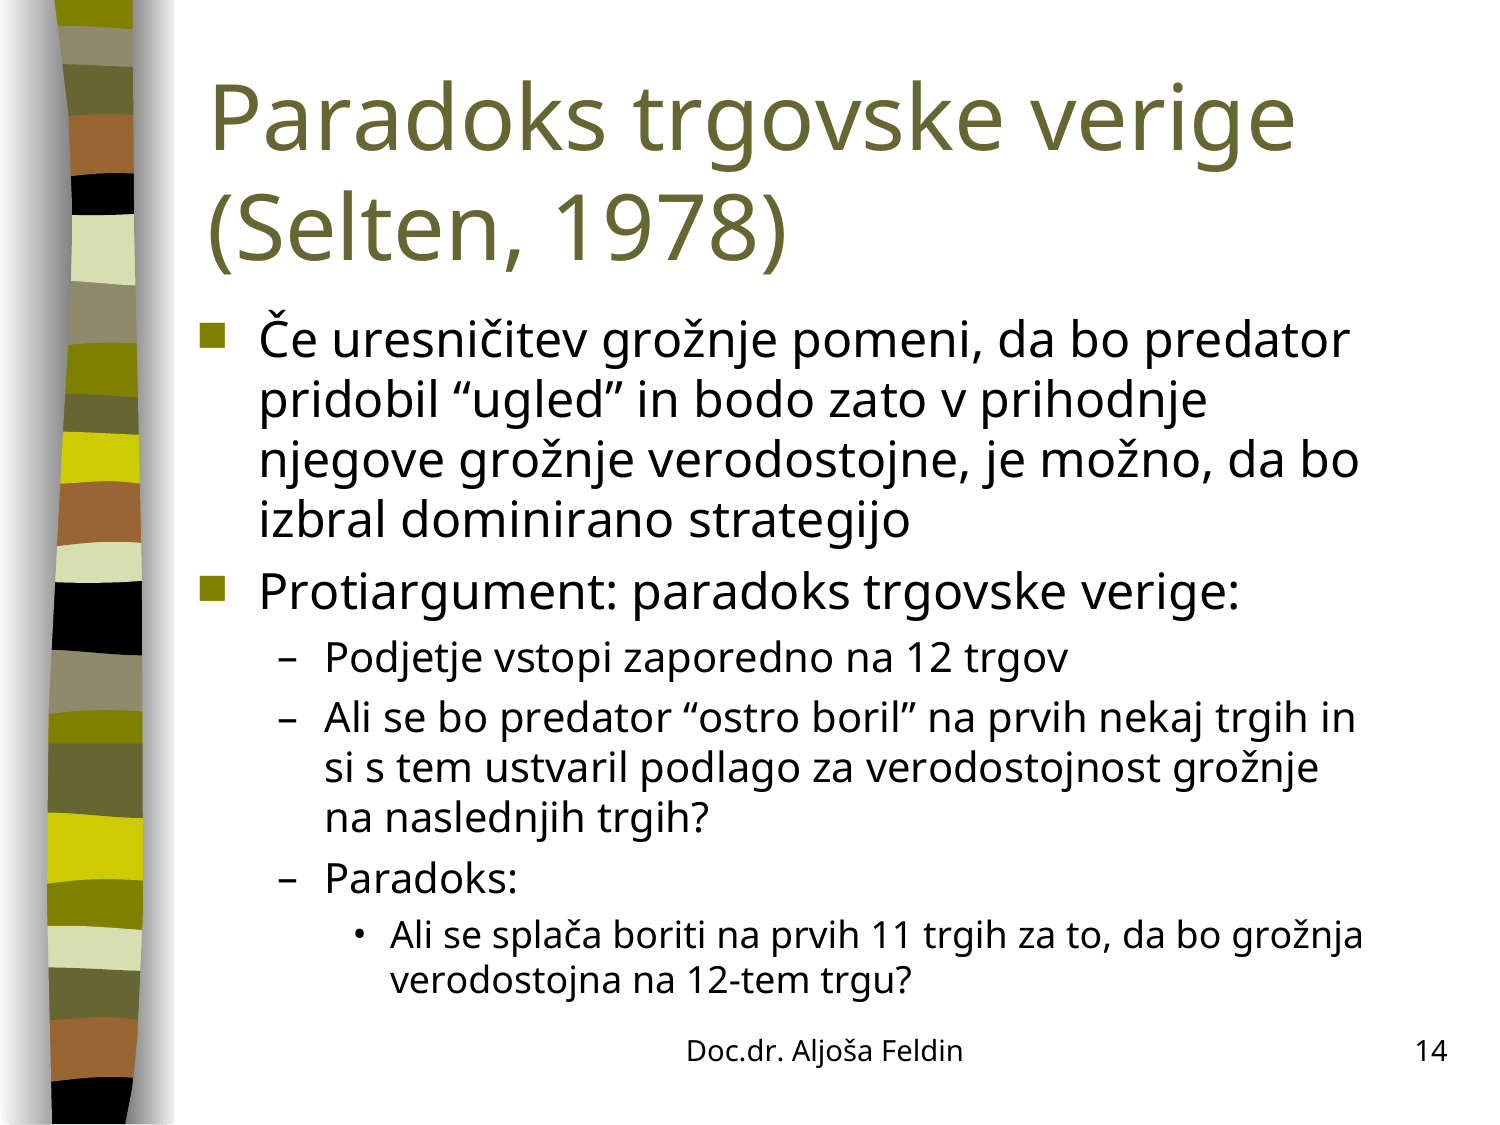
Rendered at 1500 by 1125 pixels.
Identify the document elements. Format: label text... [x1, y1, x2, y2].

list Če uresničitev grožnje pomeni, da bo predator pridobil “ugled” in bodo zato v prihodnje njegove grožnje verodostojne, je možno, da bo izbral dominirano strategijo Protiargument: paradoks trgovske verige: Podjetje vstopi zaporedno na 12 trgov Ali se bo predator “ostro boril” na prvih nekaj trgih in si s tem ustvaril podlago za verodostojnost grožnje na naslednjih trgih? Paradoks: Ali se splača boriti na prvih 11 trgih za to, da bo grožnja verodostojna na 12-tem trgu? [187, 299, 1388, 1125]
text_box Doc.dr. Aljoša Feldin [587, 1025, 1063, 1101]
text_box <number> [1149, 1025, 1463, 1101]
title Paradoks trgovske verige (Selten, 1978) [192, 51, 1468, 287]
